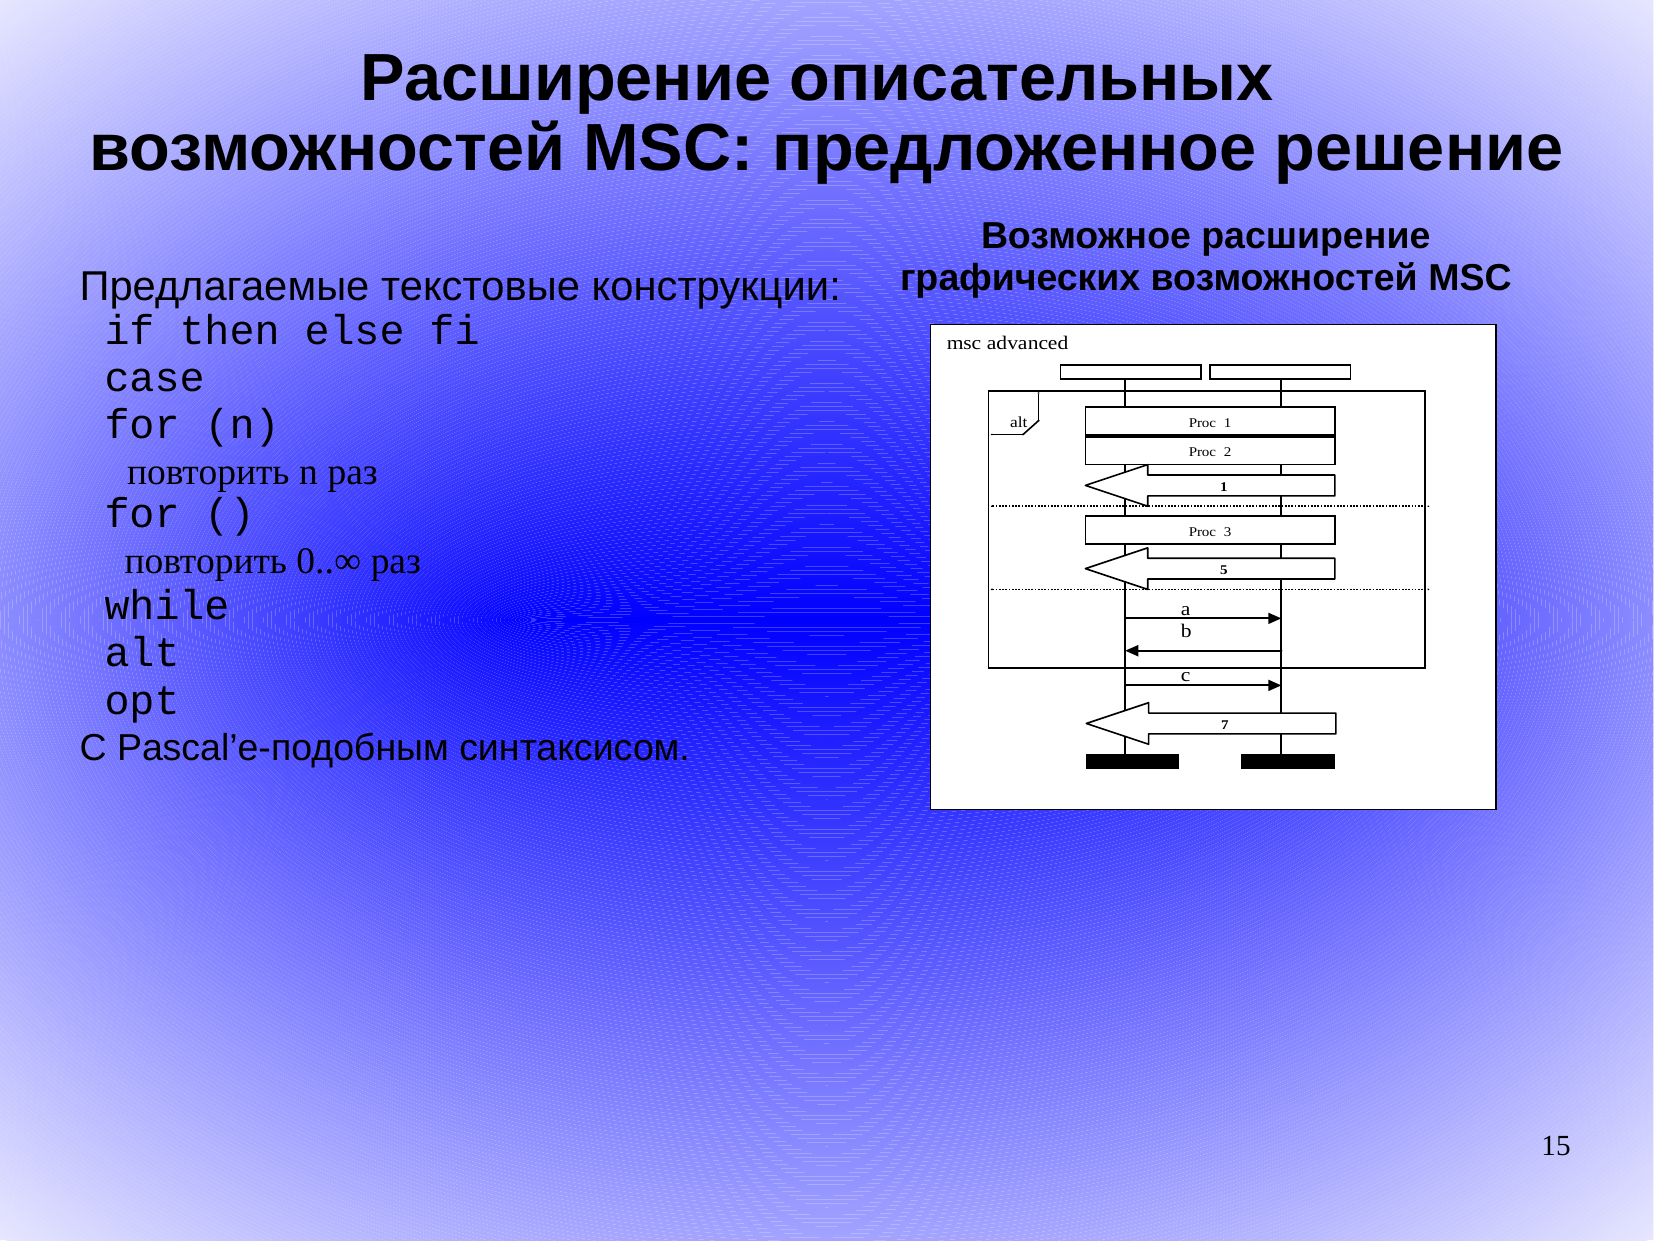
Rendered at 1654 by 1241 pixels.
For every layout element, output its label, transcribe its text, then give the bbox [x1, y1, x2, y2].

text_box Предлагаемые текстовые конструкции: if then else fi case for (n) повторить n раз for () повторить 0..∞ раз while alt opt С Pascal’e-подобным синтаксисом. [64, 255, 881, 777]
text_box Расширение описательных возможностей MSC: предложенное решение [75, 37, 1579, 192]
text_box Возможное расширение графических возможностей MSC [885, 206, 1527, 307]
picture [531, 289, 1513, 886]
